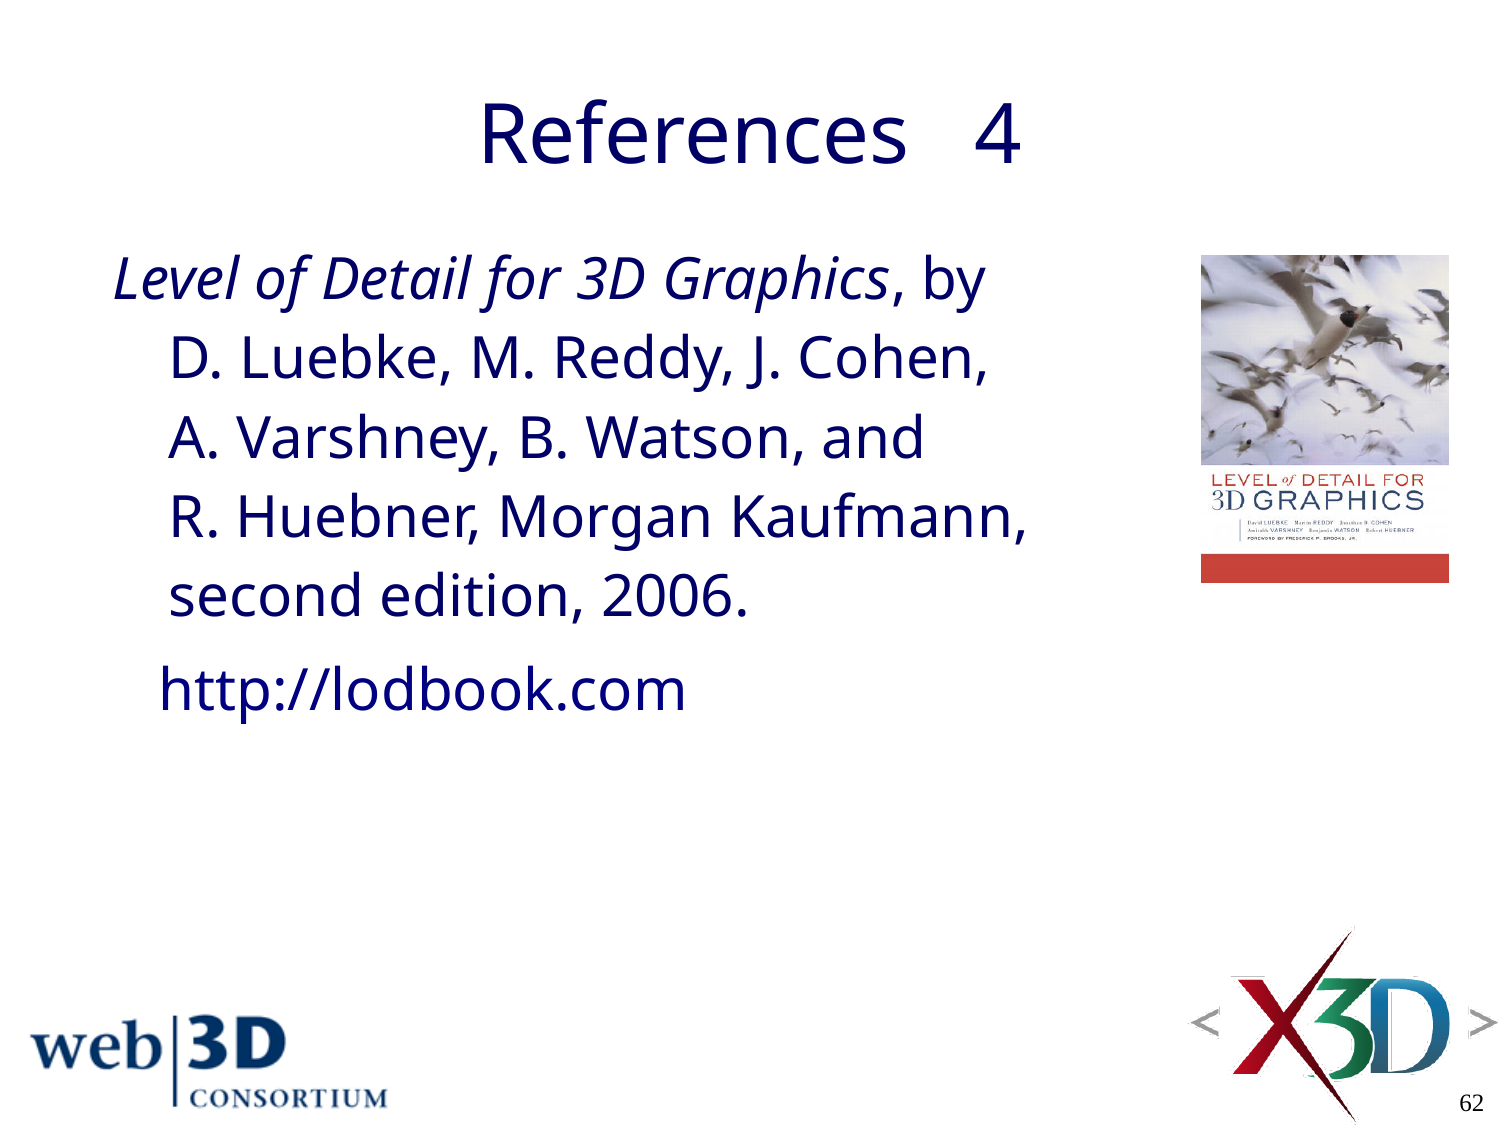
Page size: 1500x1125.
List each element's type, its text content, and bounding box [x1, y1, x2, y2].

picture [1187, 926, 1500, 1125]
picture [1201, 255, 1449, 583]
picture [12, 998, 413, 1118]
list Level of Detail for 3D Graphics, by D. Luebke, M. Reddy, J. Cohen, A. Varshney, B. Watson, and R. Huebner, Morgan Kaufmann, second edition, 2006. http://lodbook.com [112, 237, 1163, 1001]
title References 4 [112, 37, 1388, 226]
